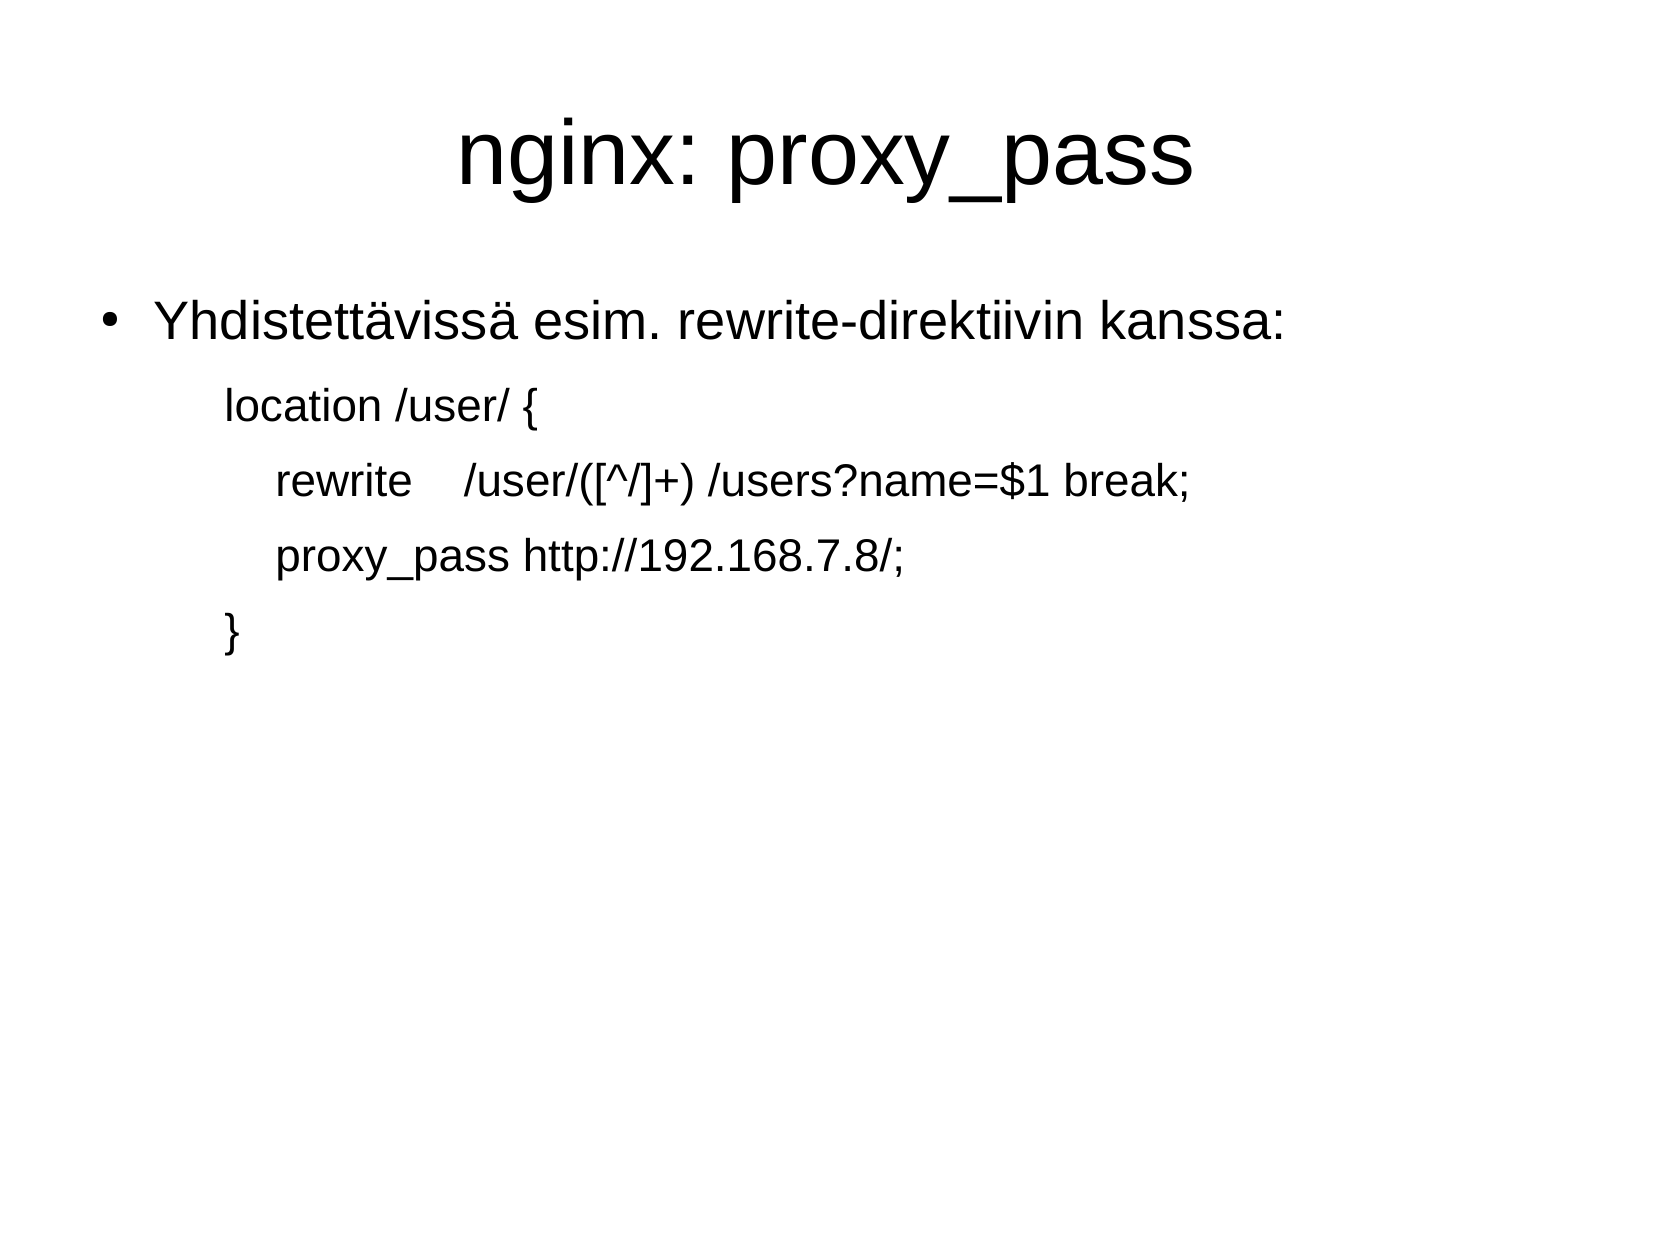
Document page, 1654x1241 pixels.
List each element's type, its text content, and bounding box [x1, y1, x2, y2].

list Yhdistettävissä esim. rewrite-direktiivin kanssa: location /user/ { rewrite /user/([^/]+) /users?name=$1 break; proxy_pass http://192.168.7.8/; } [82, 290, 1571, 1010]
title nginx: proxy_pass [82, 49, 1571, 257]
